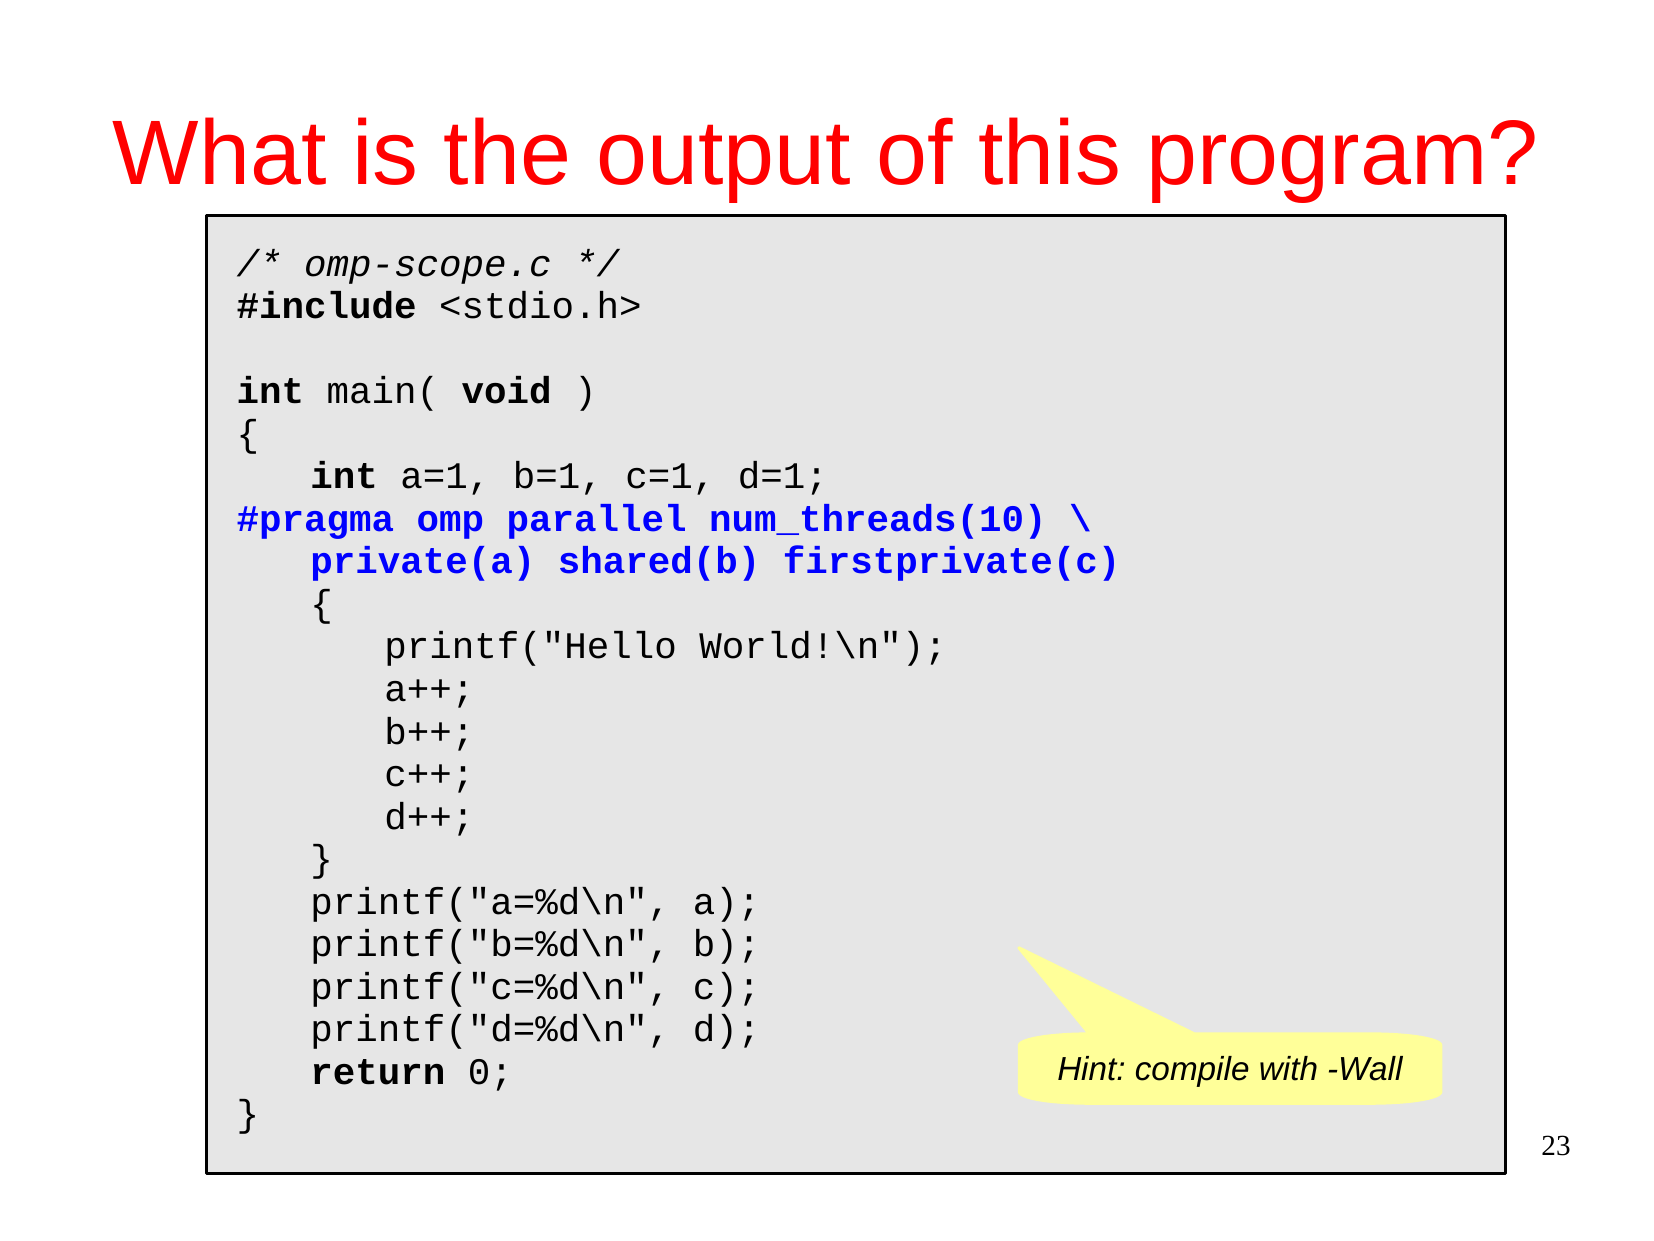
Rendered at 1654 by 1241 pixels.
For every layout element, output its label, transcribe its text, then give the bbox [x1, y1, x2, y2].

title What is the output of this program? [82, 49, 1571, 257]
text_box /* omp-scope.c */ #include <stdio.h> int main( void ) { int a=1, b=1, c=1, d=1; #pragma omp parallel num_threads(10) \ private(a) shared(b) firstprivate(c) { printf("Hello World!\n"); a++; b++; c++; d++; } printf("a=%d\n", a); printf("b=%d\n", b); printf("c=%d\n", c); printf("d=%d\n", d); return 0; } [206, 215, 1506, 1174]
text_box Hint: compile with -Wall [1018, 947, 1441, 1104]
